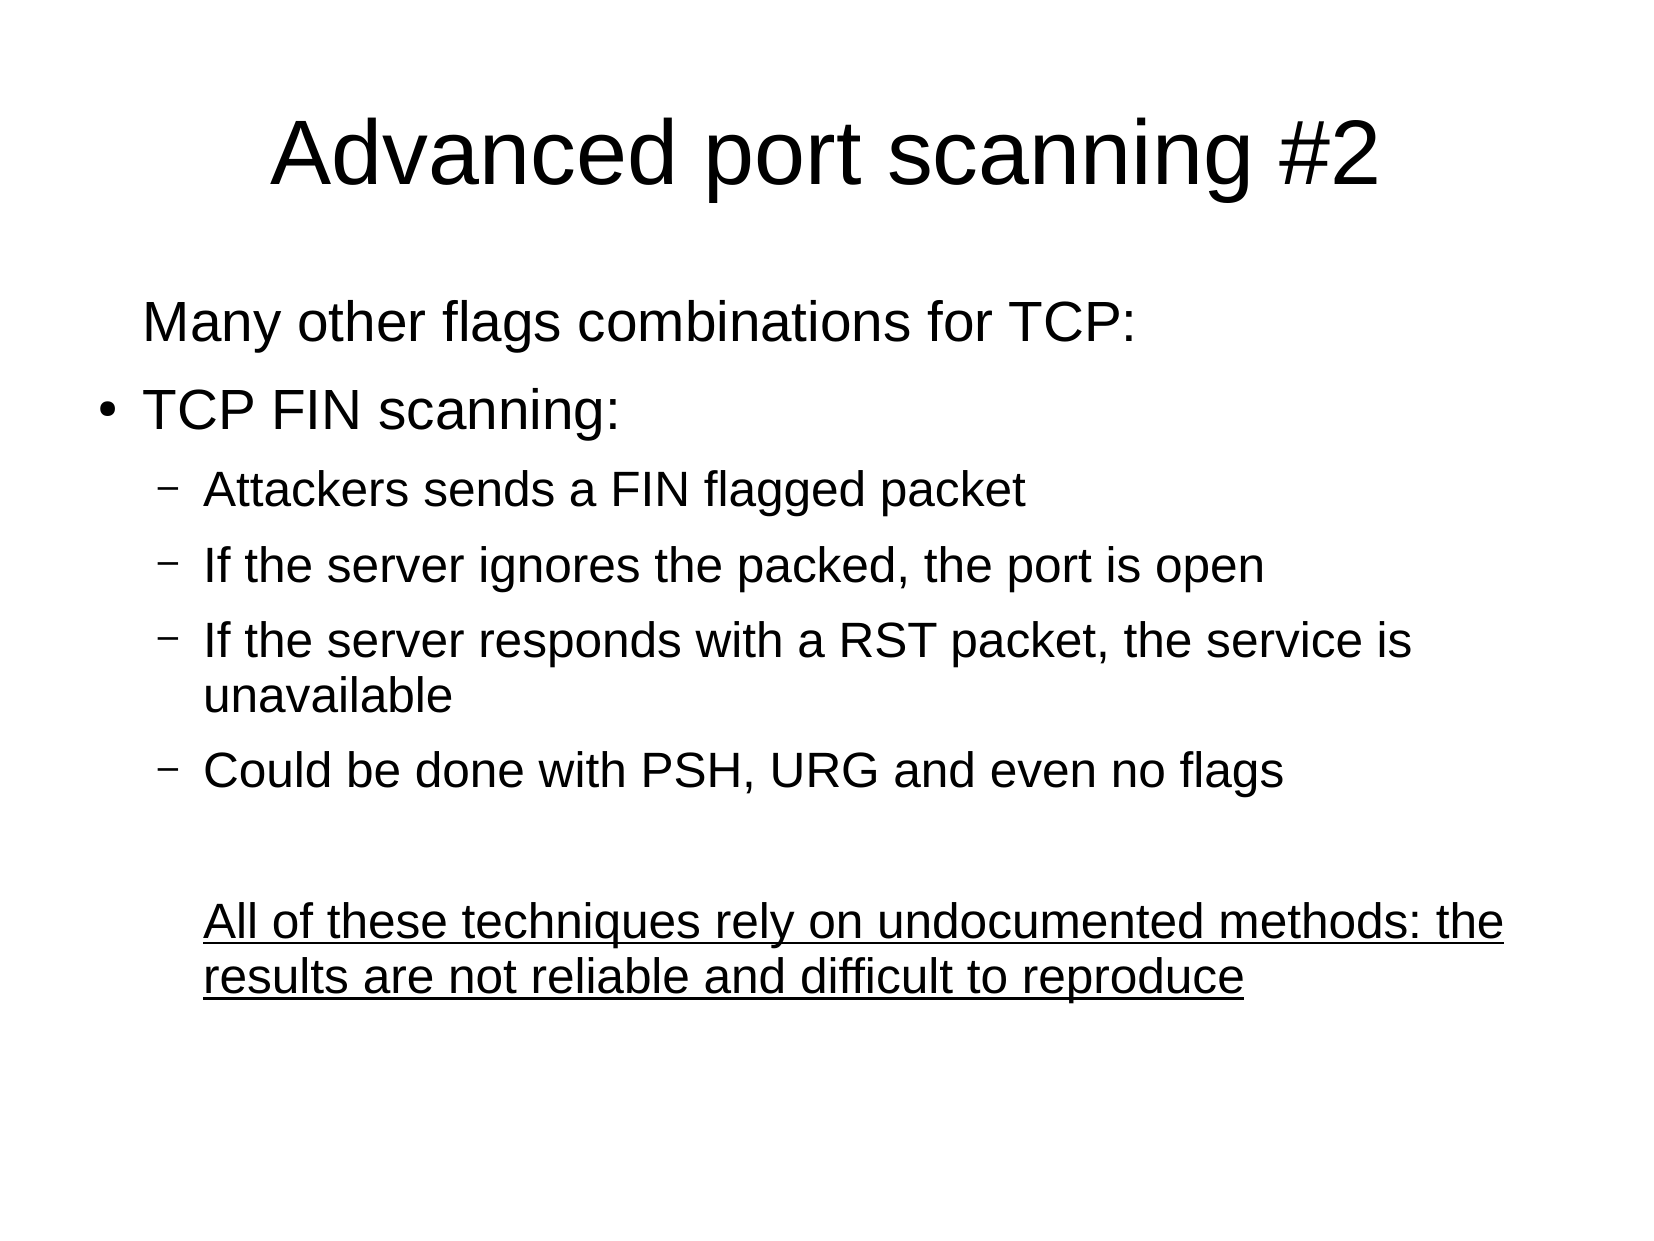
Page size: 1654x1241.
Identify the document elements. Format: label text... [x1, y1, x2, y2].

list Many other flags combinations for TCP: TCP FIN scanning: Attackers sends a FIN flagged packet If the server ignores the packed, the port is open If the server responds with a RST packet, the service is unavailable Could be done with PSH, URG and even no flags All of these techniques rely on undocumented methods: the results are not reliable and difficult to reproduce [82, 290, 1571, 1010]
title Advanced port scanning #2 [82, 49, 1571, 257]
